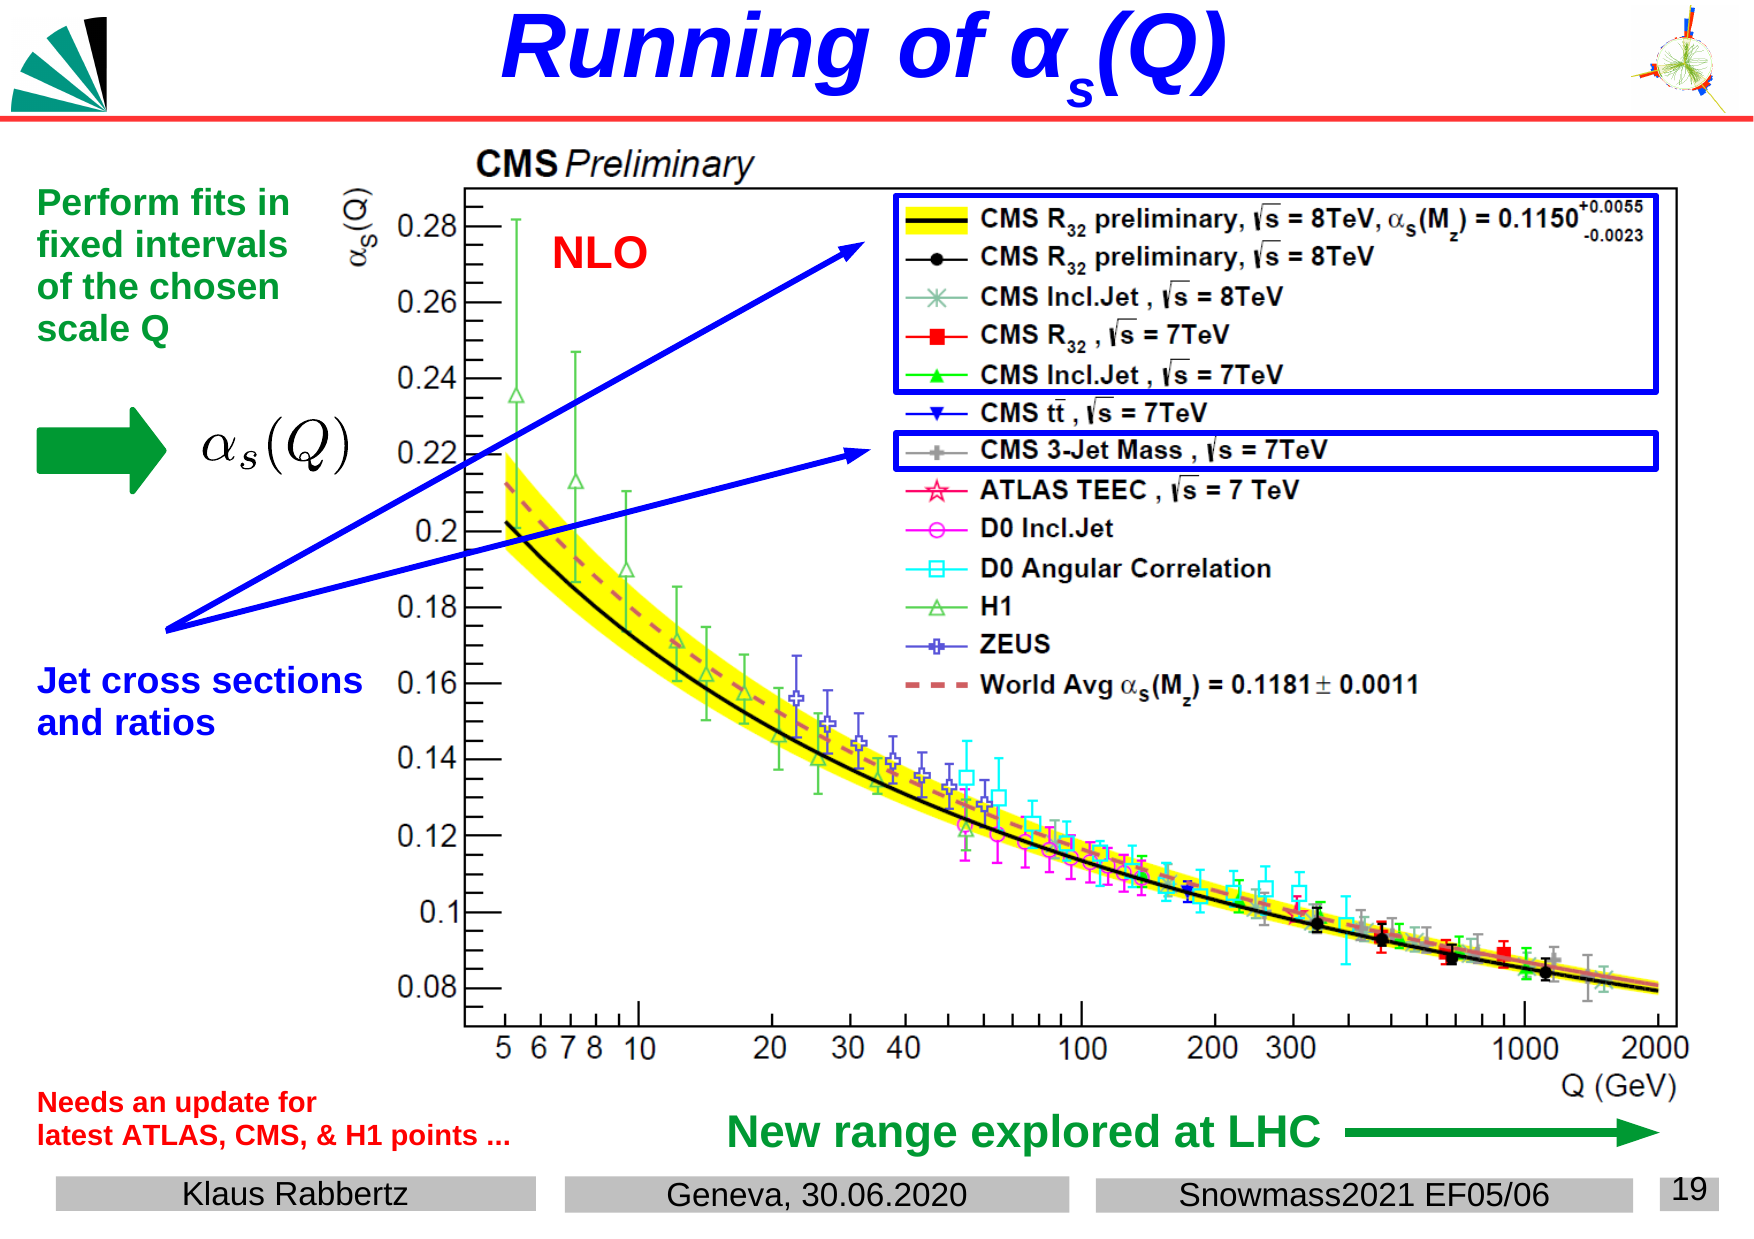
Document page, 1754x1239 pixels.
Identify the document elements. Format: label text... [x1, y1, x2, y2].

text_box Jet cross sections and ratios [24, 653, 376, 750]
text_box Needs an update for latest ATLAS, CMS, & H1 points ... [25, 1080, 524, 1158]
text_box [39, 409, 164, 492]
title Running of αs(Q) [123, 0, 1606, 119]
picture [11, 17, 107, 113]
text_box New range explored at LHC [714, 1099, 1335, 1163]
text_box [200, 416, 354, 475]
picture [1631, 5, 1739, 113]
picture [336, 139, 1694, 1107]
text_box Perform fits in fixed intervals of the chosen scale Q [24, 175, 303, 356]
text_box NLO [540, 221, 661, 285]
